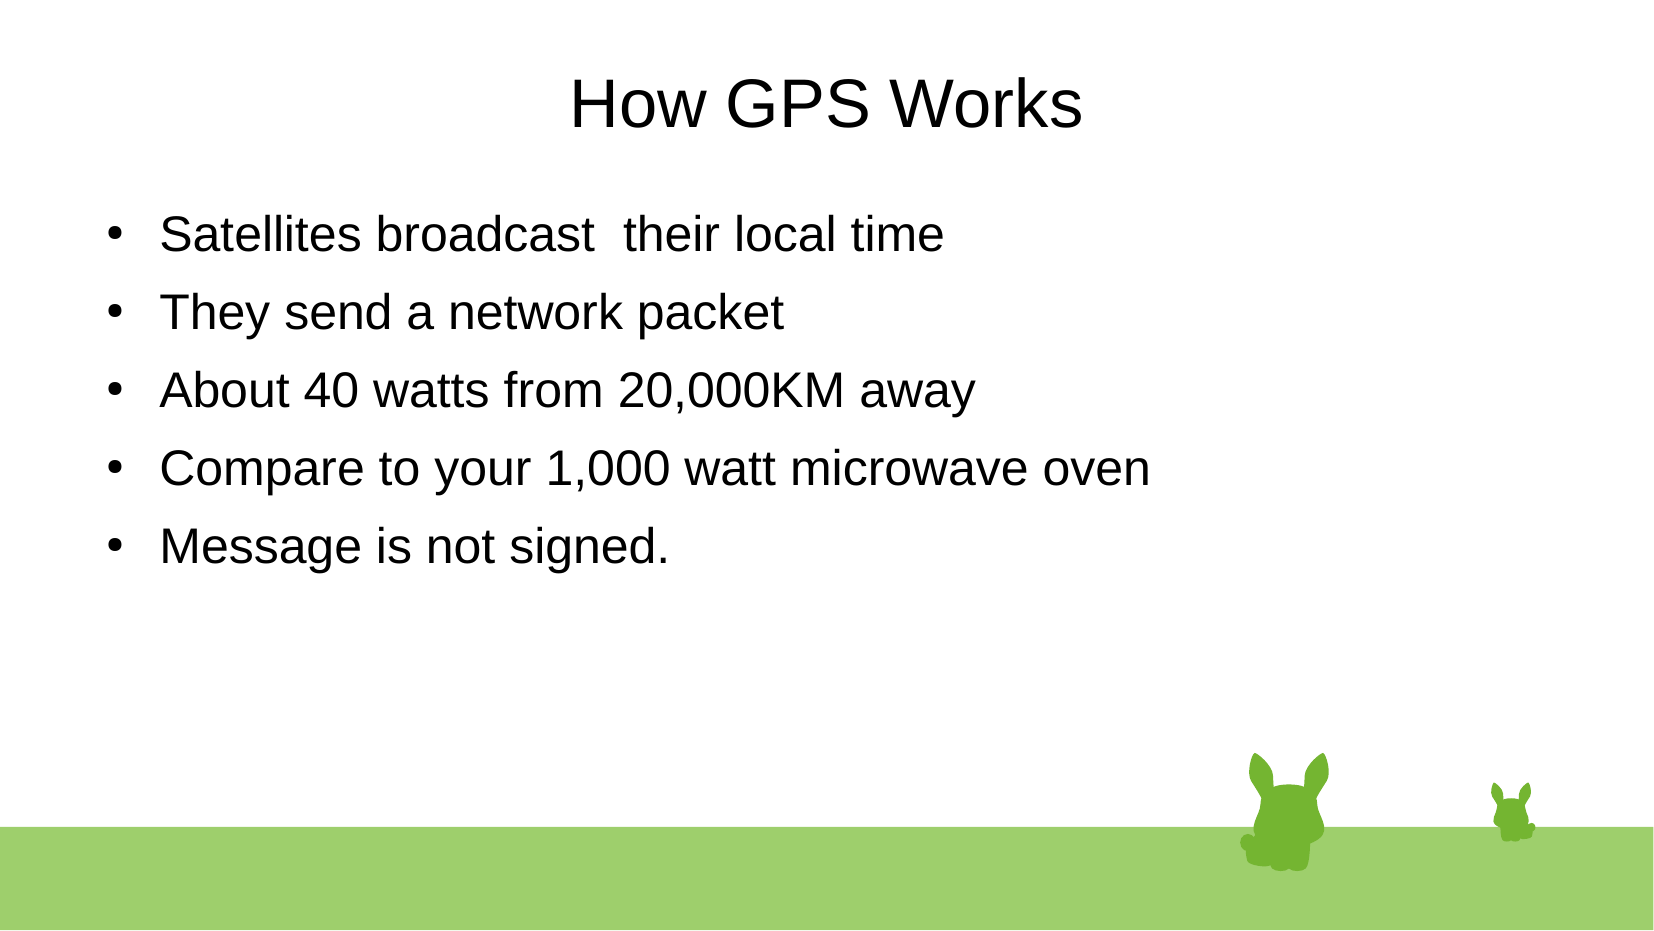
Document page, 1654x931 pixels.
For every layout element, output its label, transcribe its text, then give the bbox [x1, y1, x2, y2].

title How GPS Works [88, 29, 1565, 178]
list Satellites broadcast their local time They send a network packet About 40 watts from 20,000KM away Compare to your 1,000 watt microwave oven Message is not signed. [88, 206, 1565, 739]
